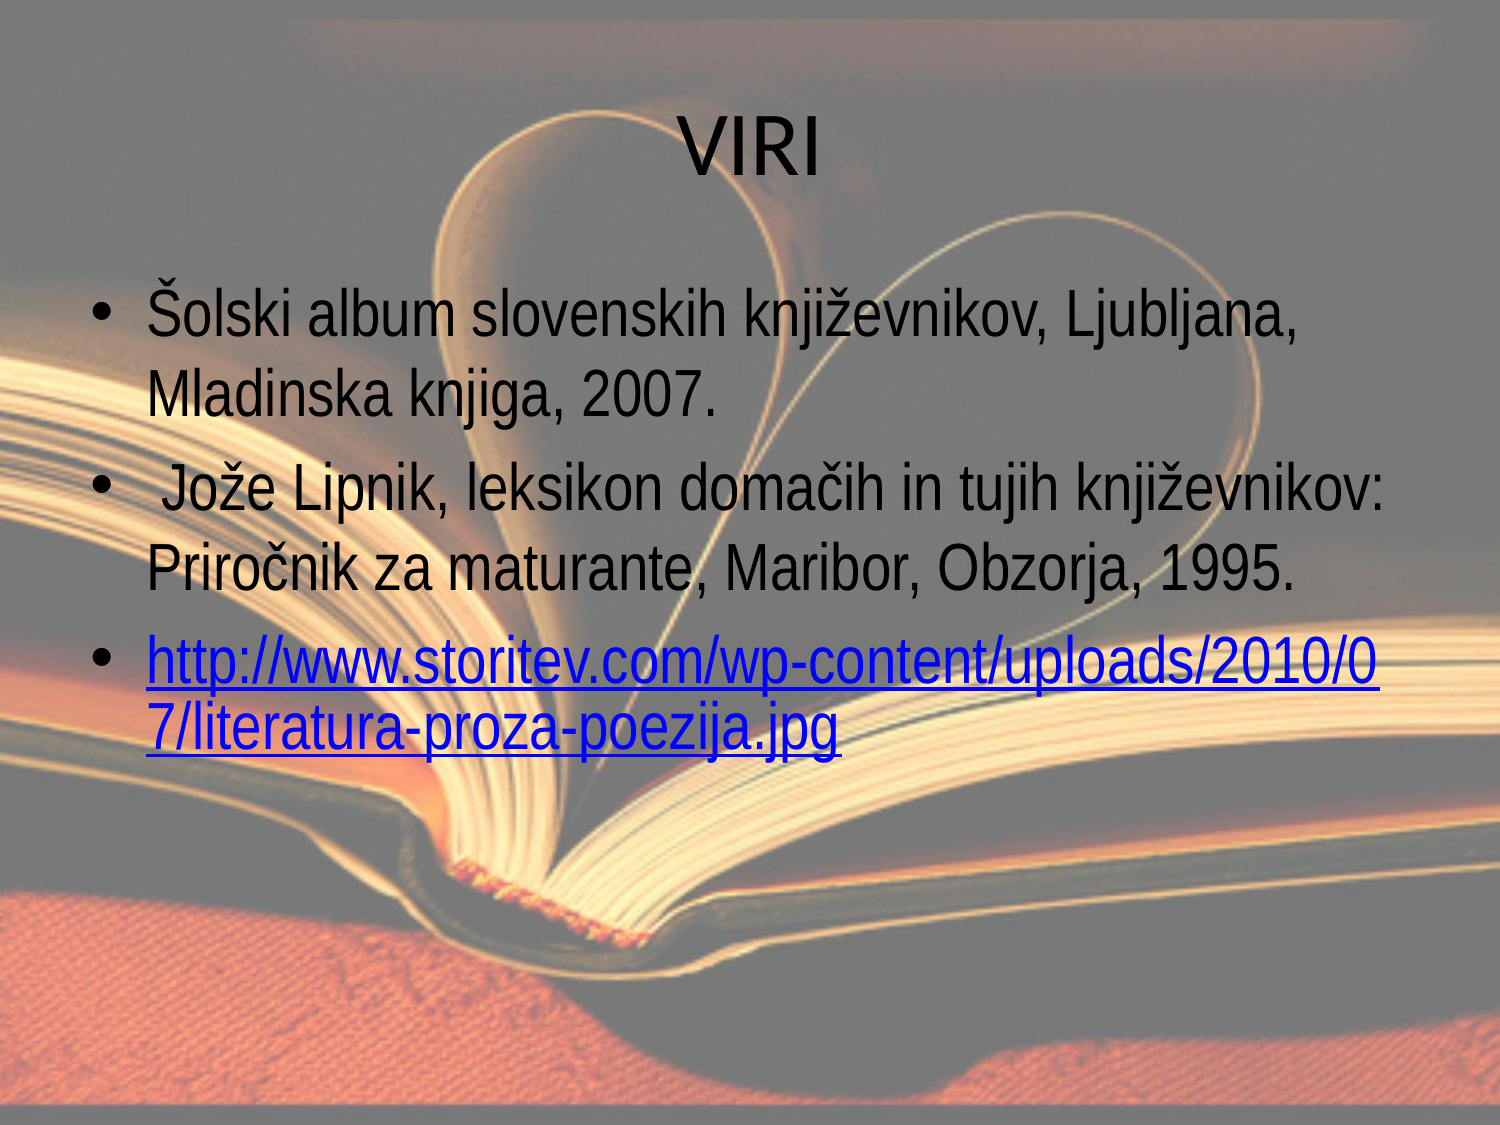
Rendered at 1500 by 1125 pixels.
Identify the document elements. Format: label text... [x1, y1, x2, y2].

title VIRI [75, 45, 1425, 233]
list Šolski album slovenskih književnikov, Ljubljana, Mladinska knjiga, 2007. Jože Lipnik, leksikon domačih in tujih književnikov: Priročnik za maturante, Maribor, Obzorja, 1995. http://www.storitev.com/wp-content/uploads/2010/07/literatura-proza-poezija.jpg [75, 262, 1425, 1005]
picture [0, 0, 1500, 1125]
